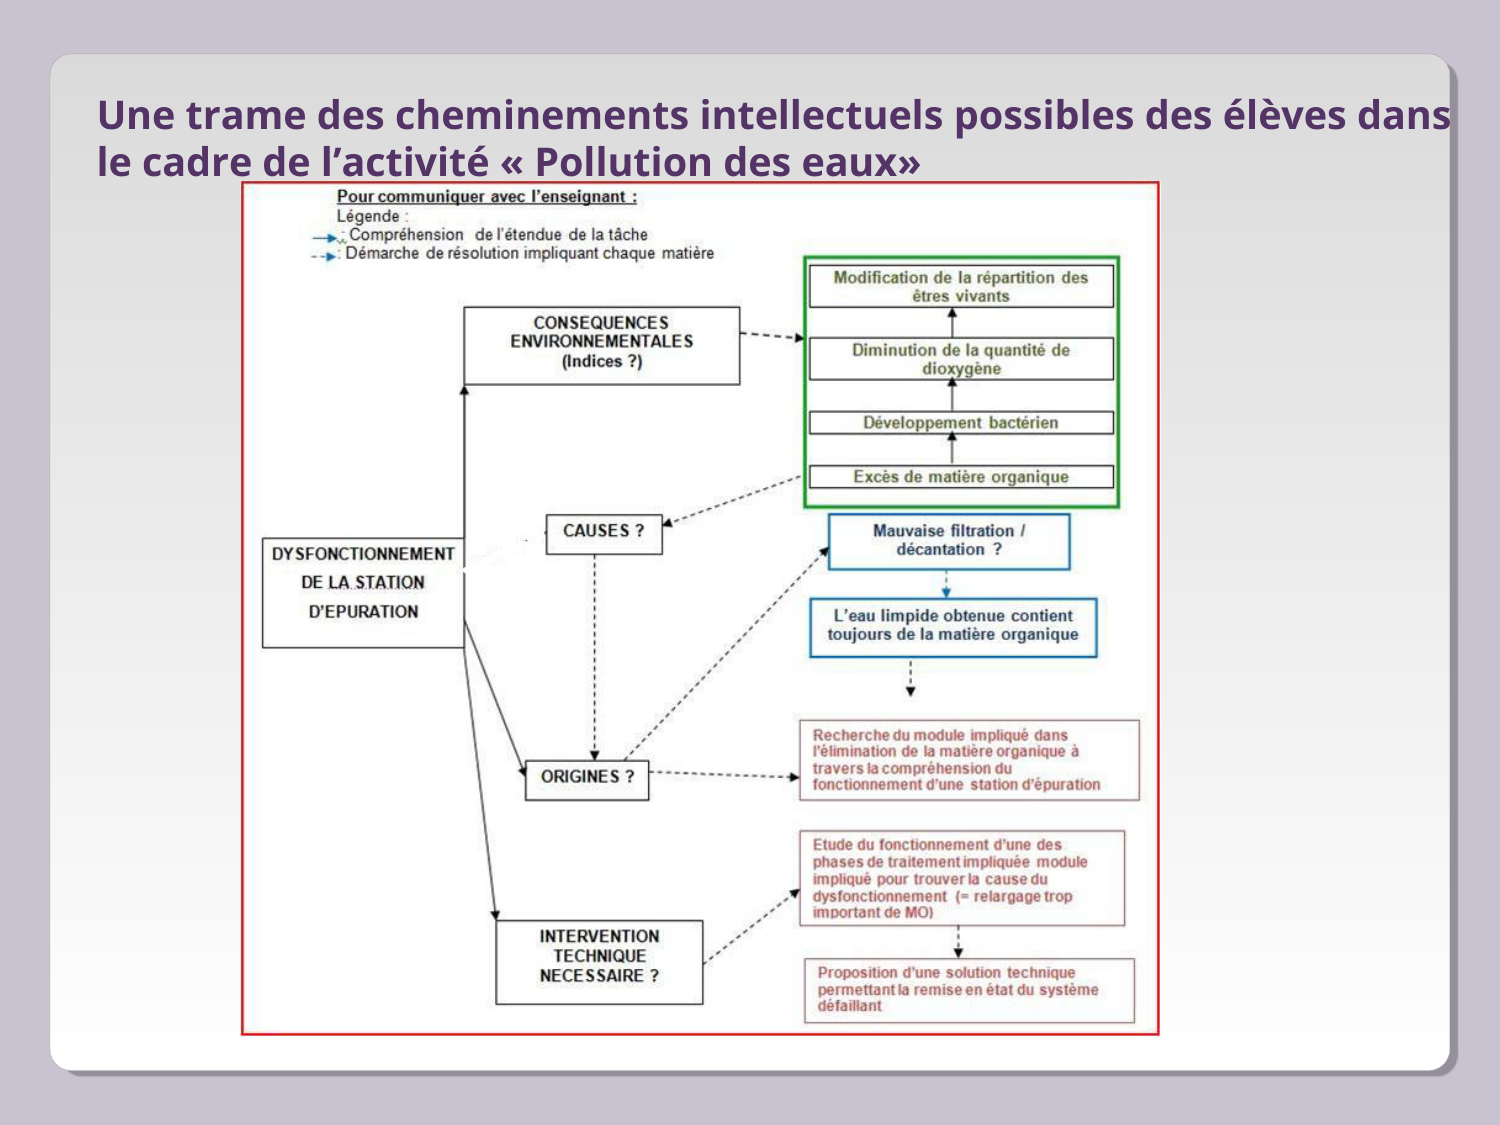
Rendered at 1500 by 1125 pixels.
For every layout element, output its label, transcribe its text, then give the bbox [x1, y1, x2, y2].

picture [240, 270, 1161, 1037]
text_box Une trame des cheminements intellectuels possibles des élèves dans le cadre de l’activité « Pollution des eaux» [81, 81, 1500, 270]
